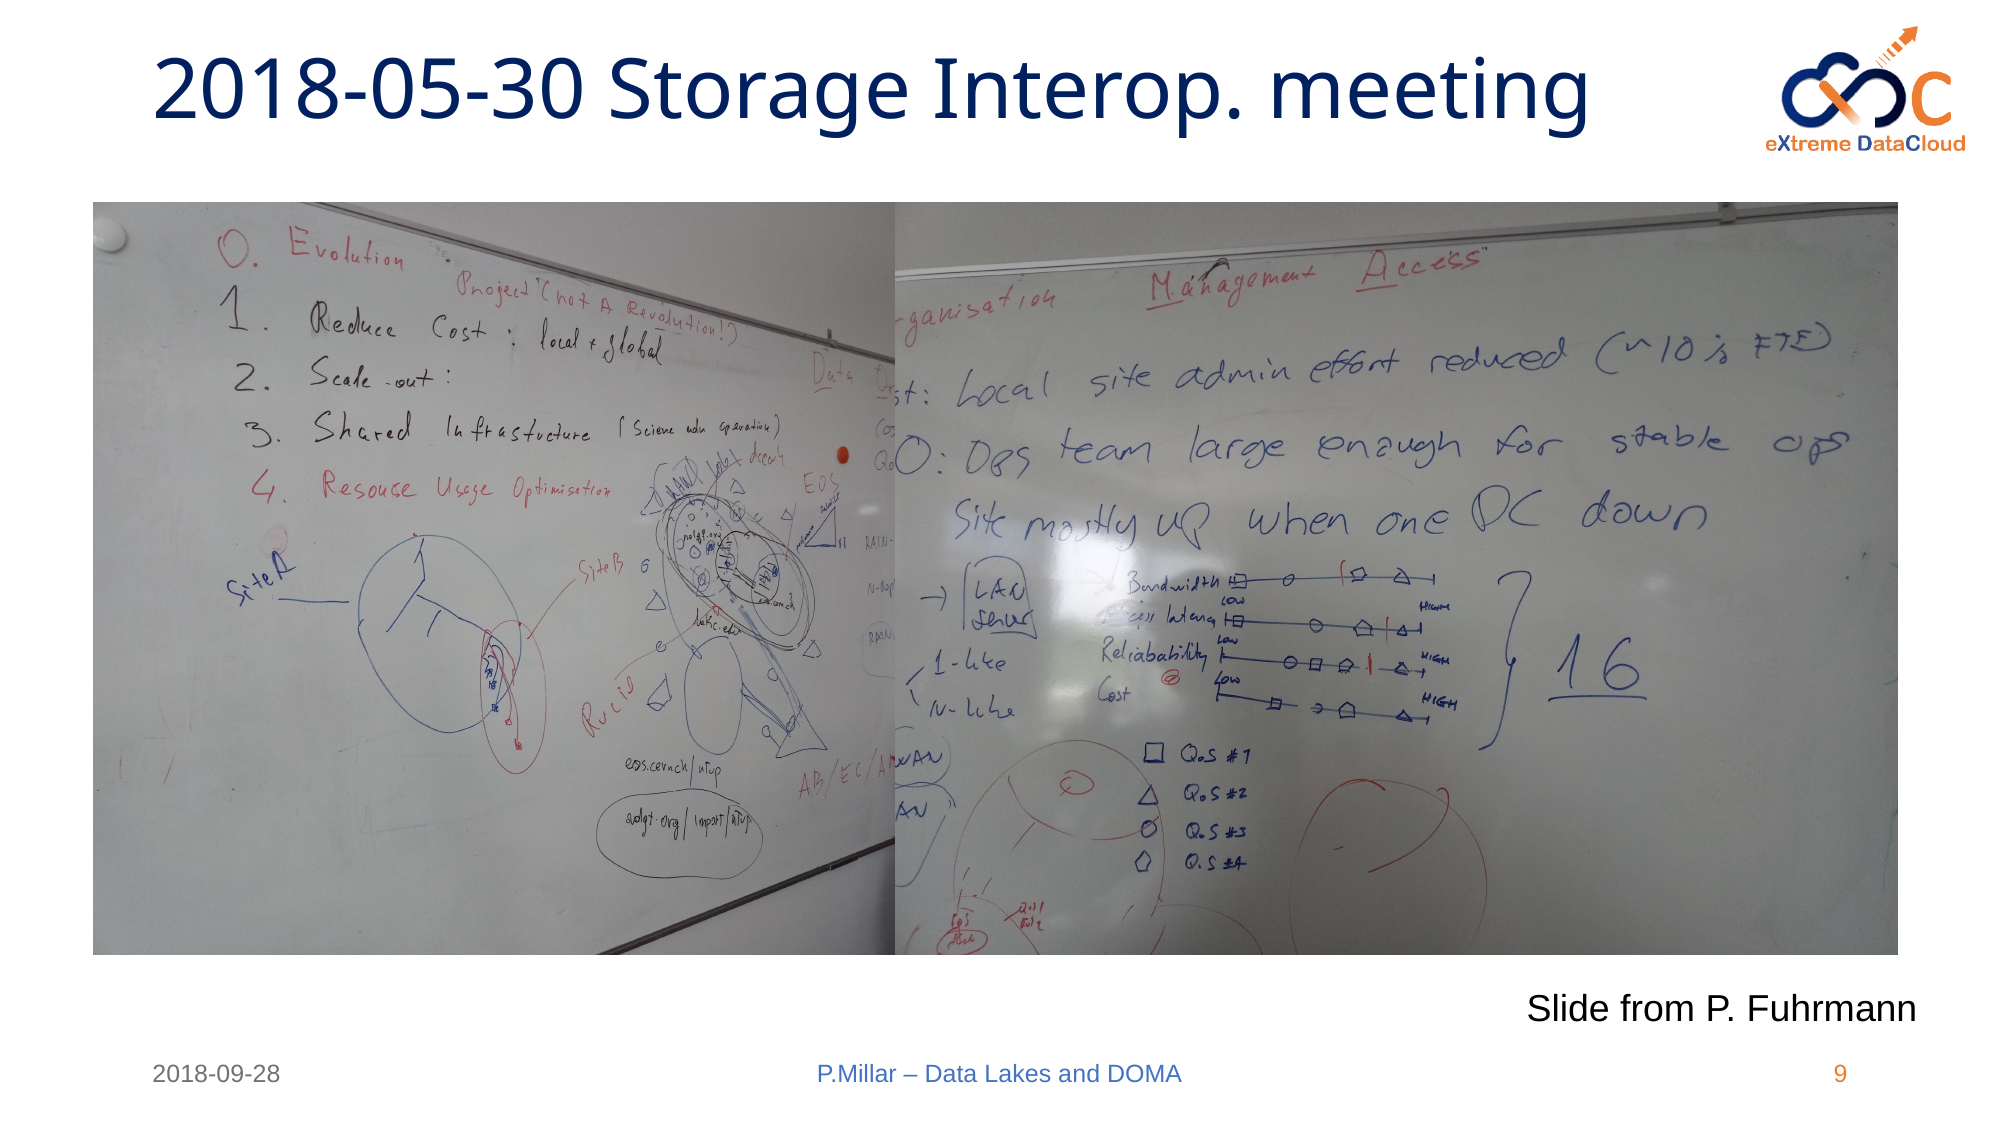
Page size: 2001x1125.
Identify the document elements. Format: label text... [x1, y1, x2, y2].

footer P.Millar – Data Lakes and DOMA [662, 1042, 1338, 1103]
picture [1740, 18, 1985, 170]
picture [93, 202, 1898, 955]
text_box Slide from P. Fuhrmann [1511, 980, 1973, 1080]
title 2018-05-30 Storage Interop. meeting [137, 18, 1777, 152]
slide_number 2018-09-28 [137, 1042, 588, 1103]
slide_number <number> [1412, 1042, 1863, 1103]
